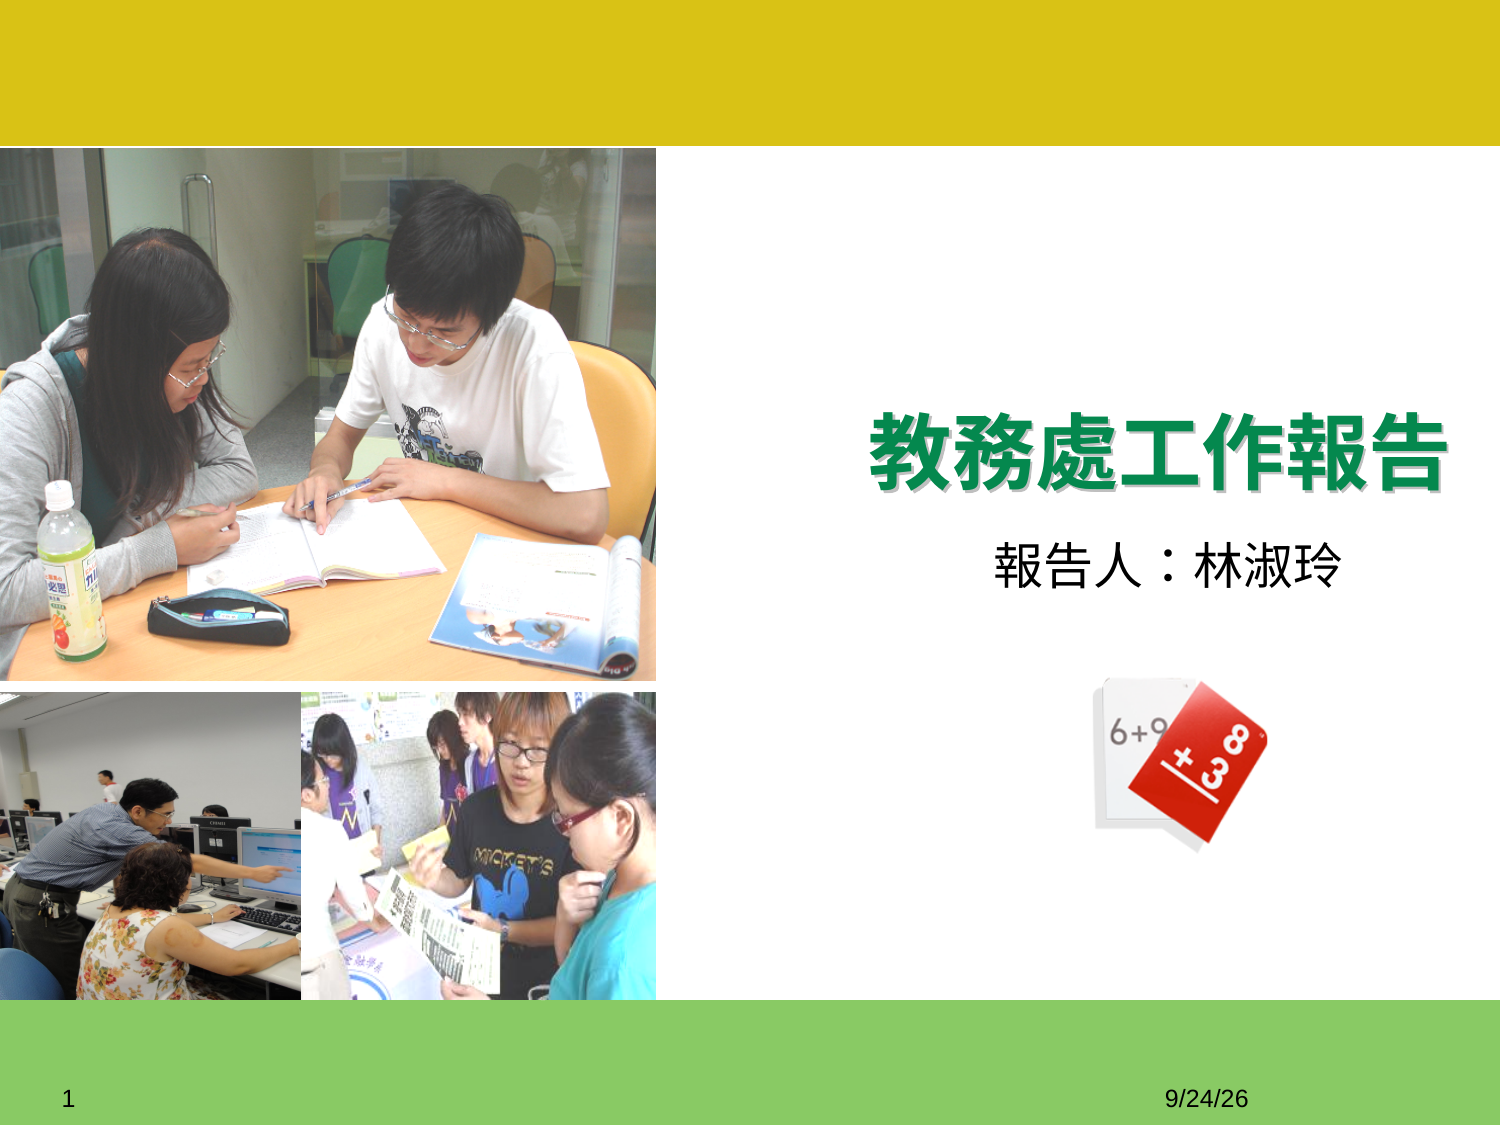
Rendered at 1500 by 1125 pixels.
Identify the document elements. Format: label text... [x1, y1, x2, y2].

text_box [1149, 1074, 1475, 1116]
text_box [37, 1074, 100, 1116]
subtitle 報告人：林淑玲 [912, 526, 1426, 602]
title 教務處工作報告 [825, 387, 1496, 513]
picture [1087, 675, 1271, 855]
